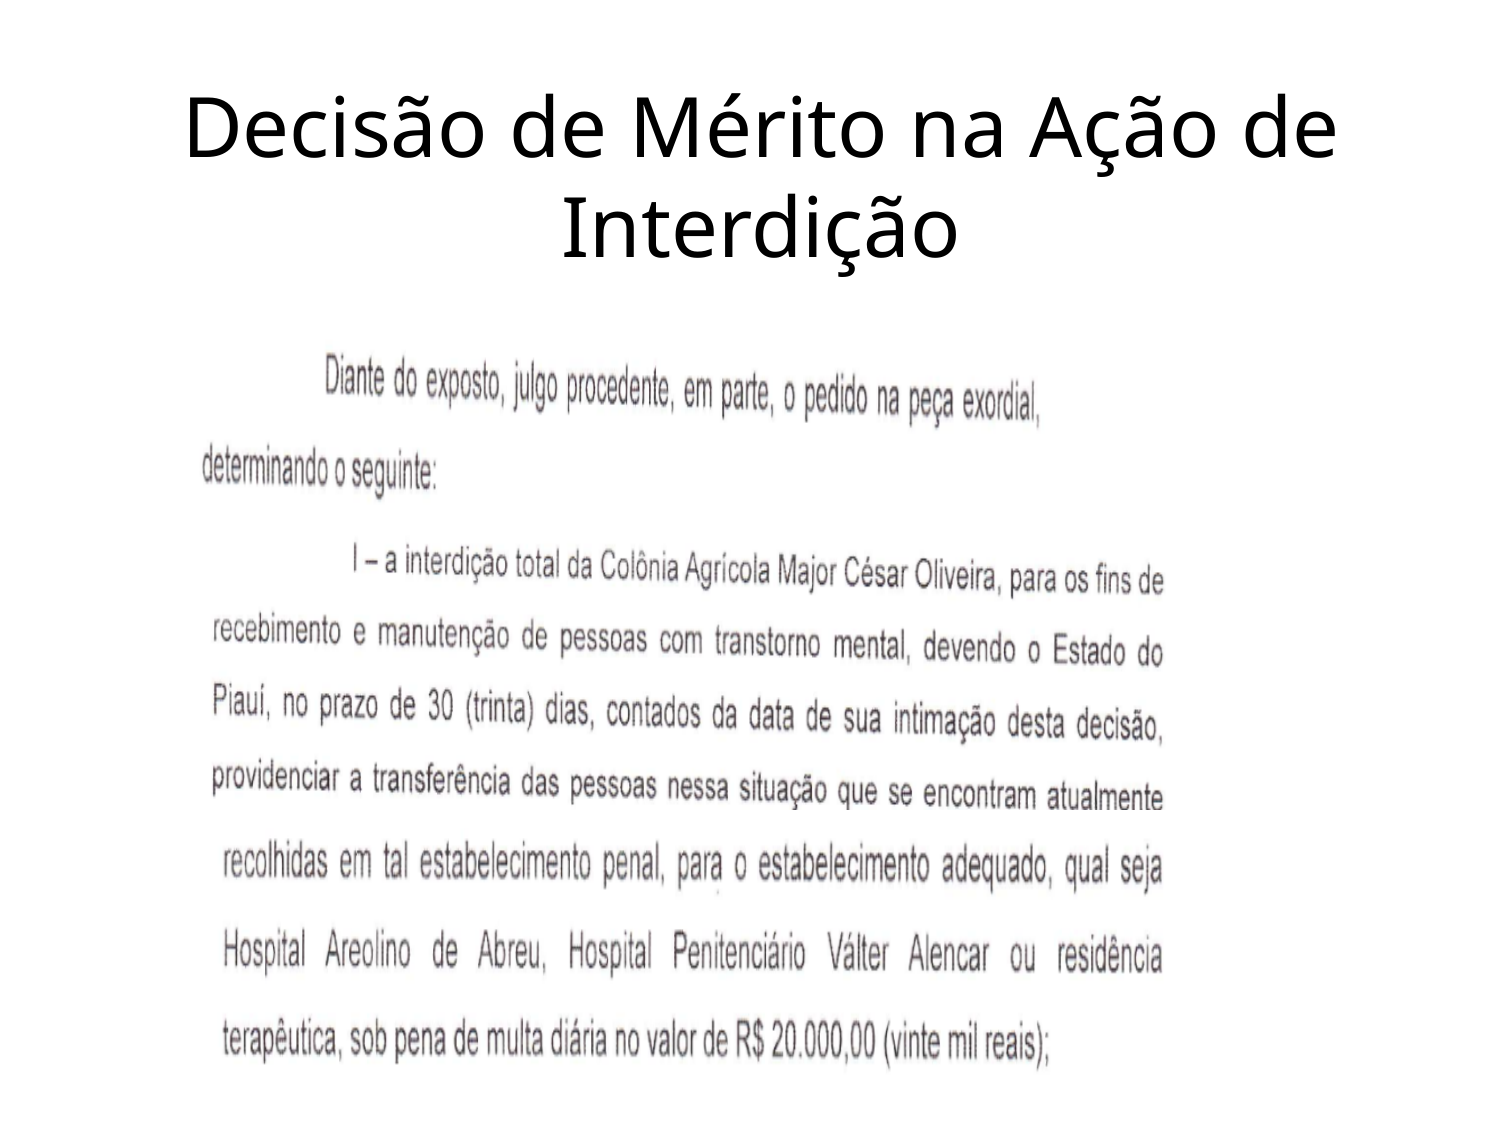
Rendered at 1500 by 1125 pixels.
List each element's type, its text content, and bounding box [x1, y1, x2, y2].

picture [188, 290, 1188, 1094]
title Decisão de Mérito na Ação de Interdição [123, 66, 1399, 308]
